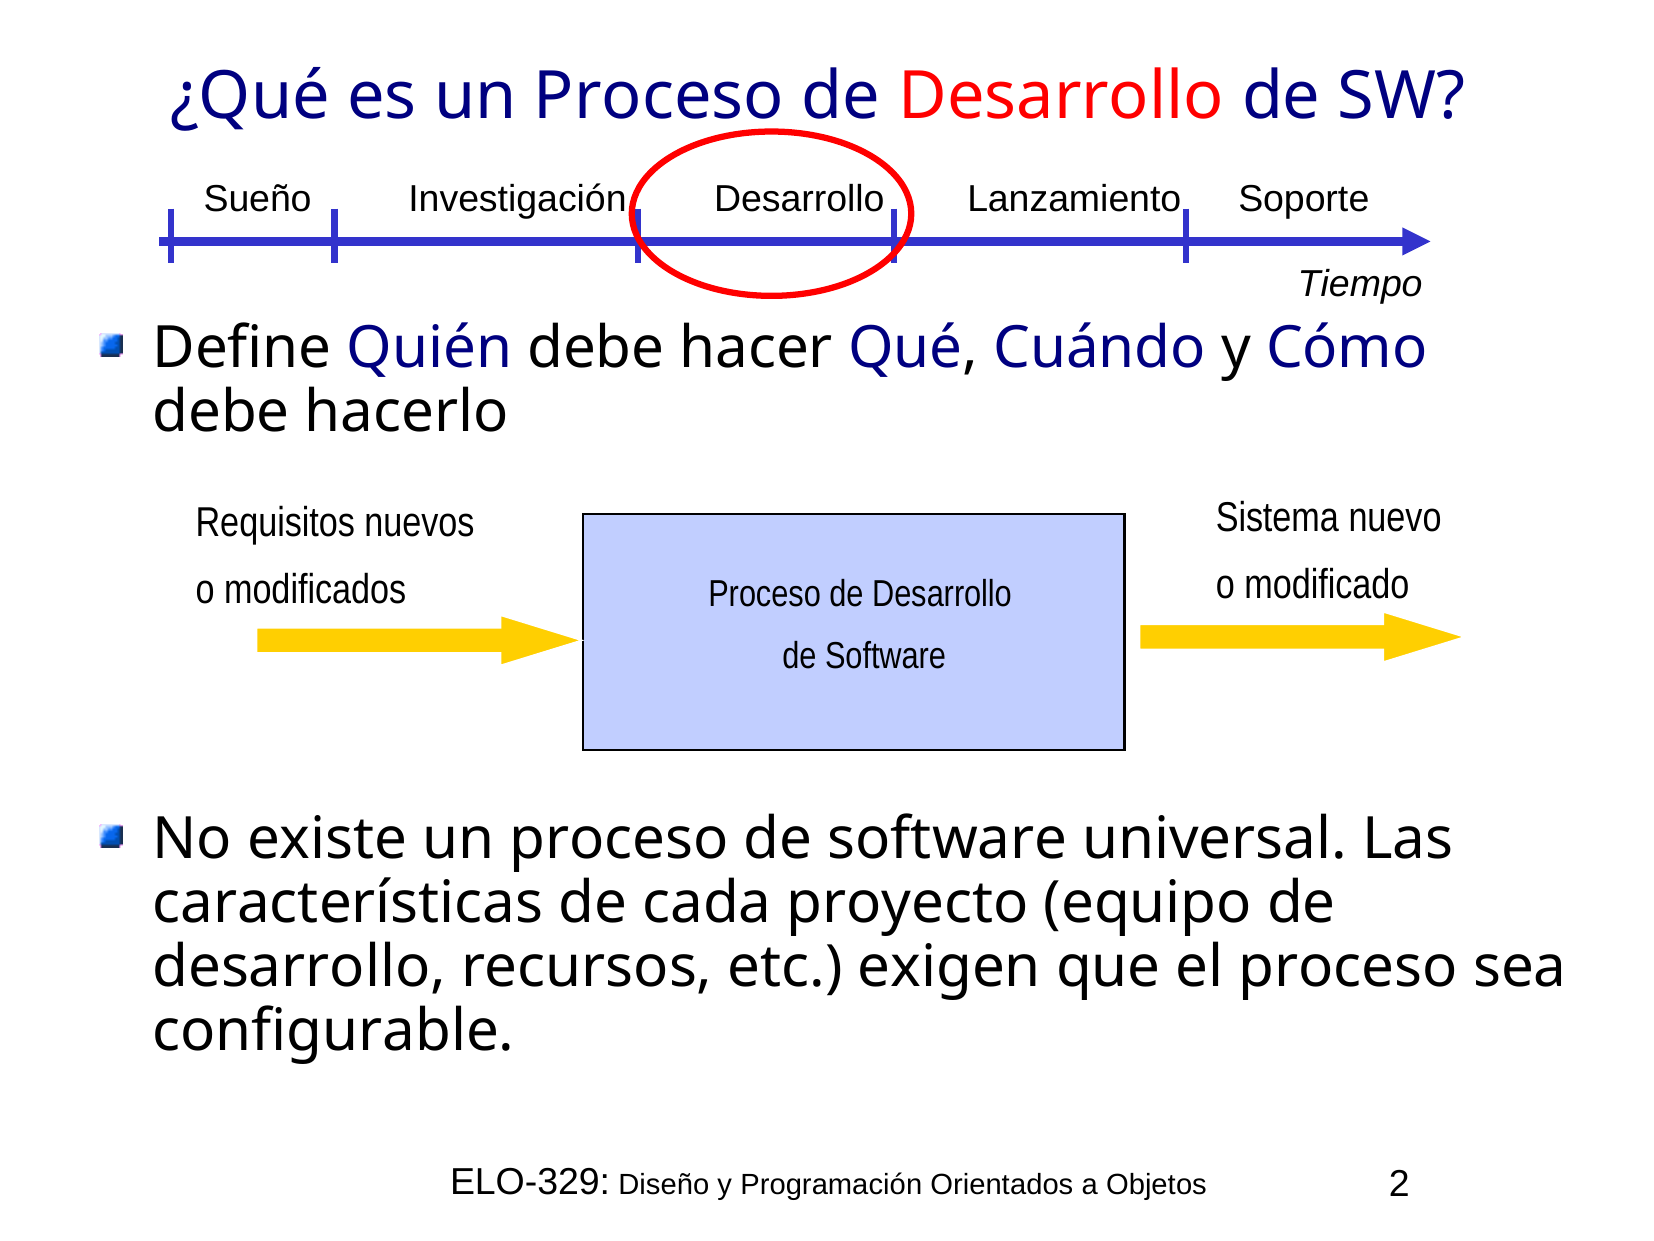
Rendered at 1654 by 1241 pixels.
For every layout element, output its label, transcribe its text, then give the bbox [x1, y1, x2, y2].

text_box Tiempo [1282, 249, 1438, 312]
title ¿Qué es un Proceso de Desarrollo de SW? [82, 50, 1571, 137]
text_box Sueño [188, 164, 327, 227]
text_box Sistema nuevo o modificado [1200, 484, 1457, 617]
text_box Proceso de Desarrollo de Software [693, 562, 1036, 685]
text_box Requisitos nuevos o modificados [180, 488, 490, 622]
text_box Investigación [393, 164, 642, 227]
text_box [1139, 611, 1465, 663]
text_box Lanzamiento [952, 164, 1197, 227]
text_box Desarrollo [699, 164, 900, 227]
text_box [256, 513, 1125, 751]
list Define Quién debe hacer Qué, Cuándo y Cómo debe hacerlo No existe un proceso de software universal. Las características de cada proyecto (equipo de desarrollo, recursos, etc.) exigen que el proceso sea configurable. [82, 311, 1571, 1139]
text_box Soporte [1223, 164, 1385, 227]
